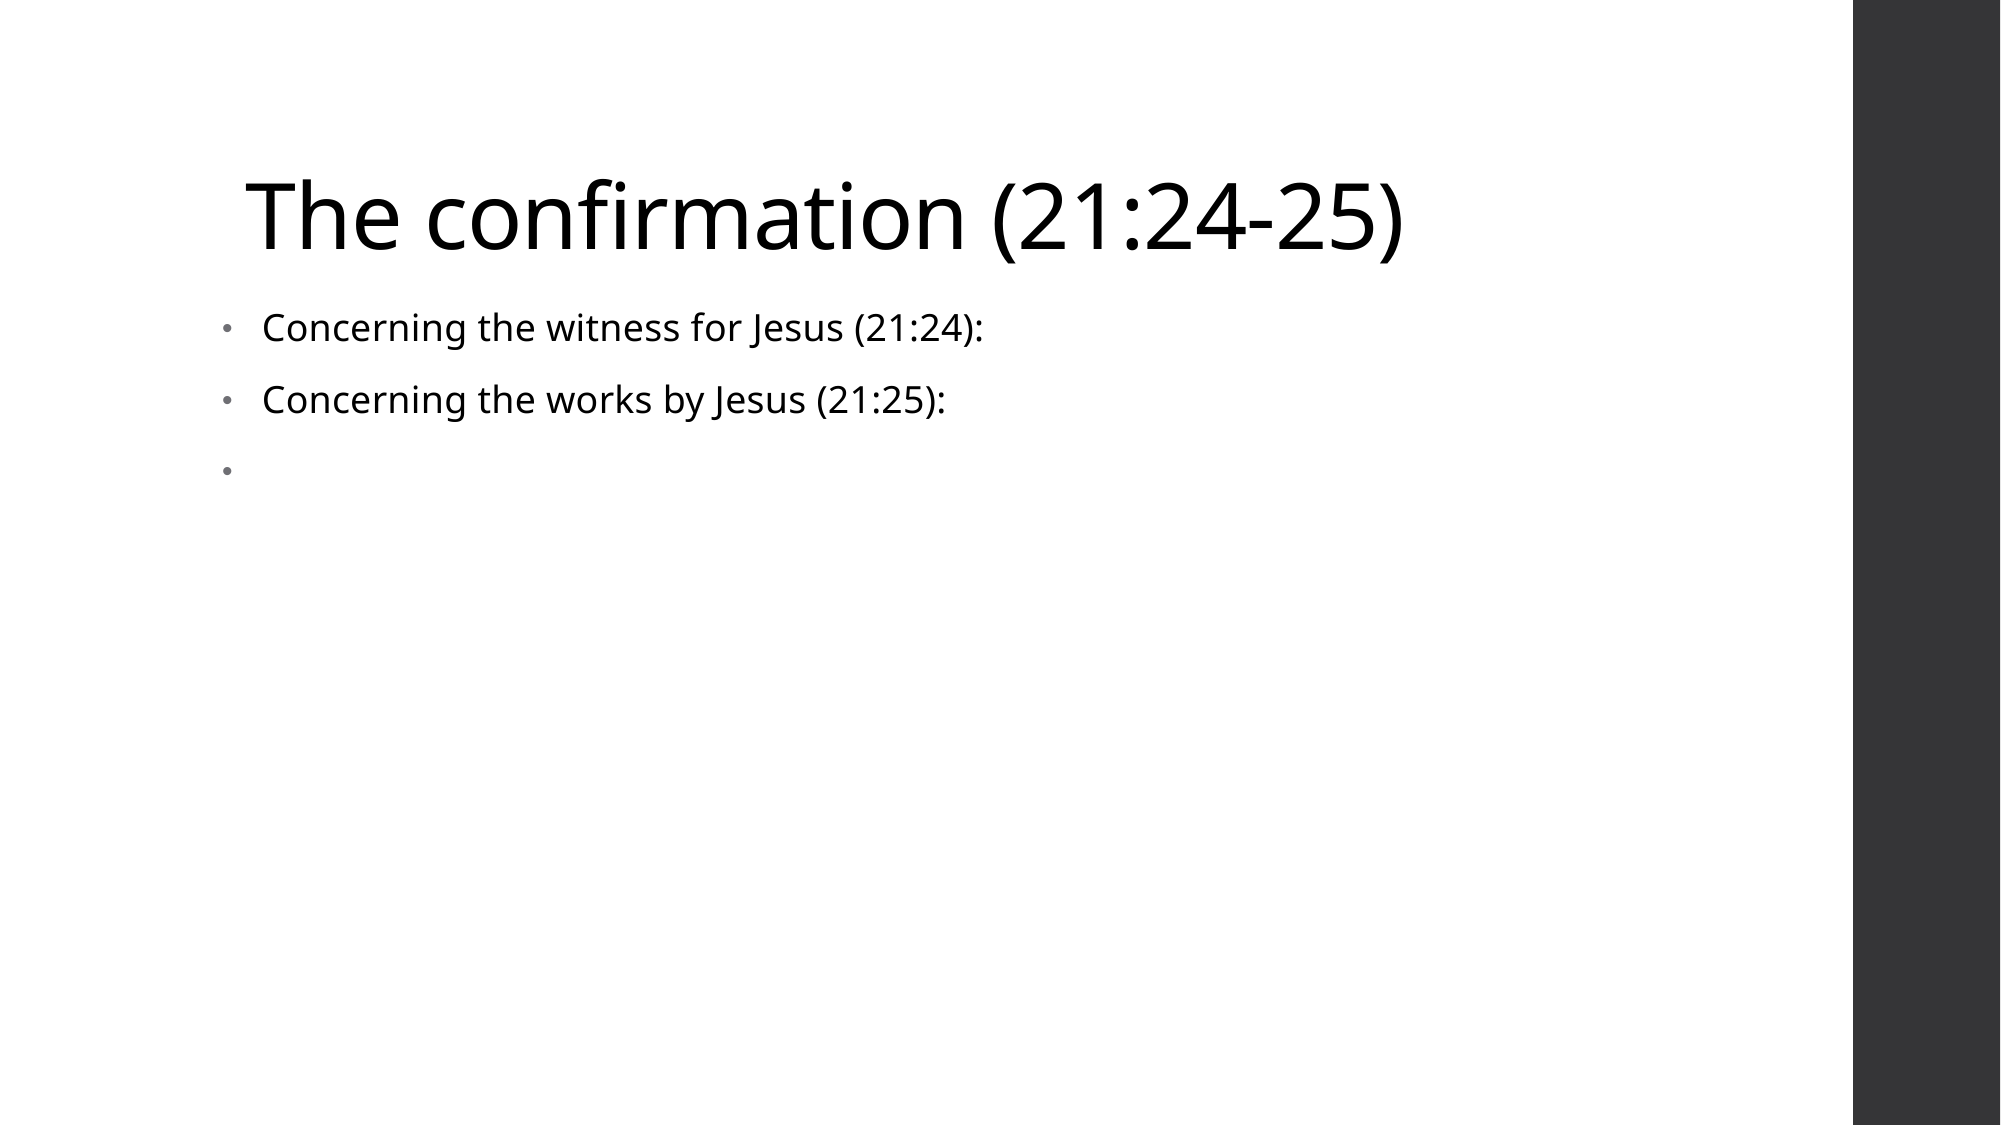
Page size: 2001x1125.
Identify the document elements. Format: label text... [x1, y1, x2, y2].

list Concerning the witness for Jesus (21:24): Concerning the works by Jesus (21:25): [206, 299, 1617, 1014]
title The confirmation (21:24-25) [206, 60, 1797, 278]
